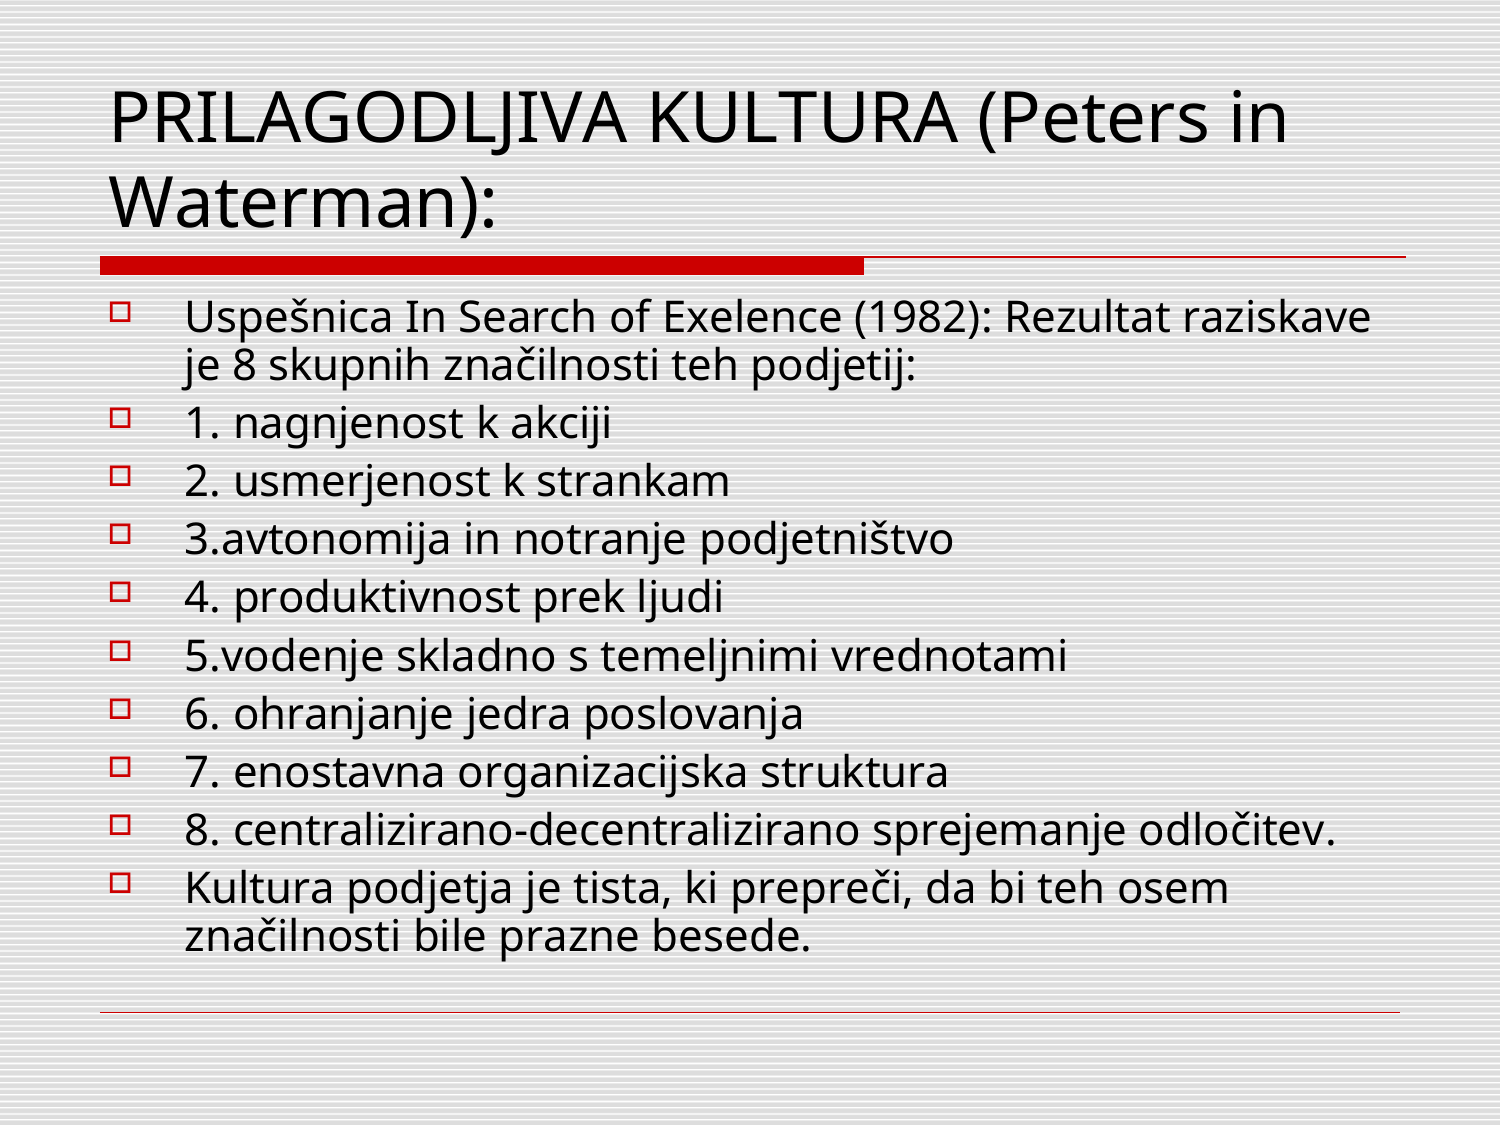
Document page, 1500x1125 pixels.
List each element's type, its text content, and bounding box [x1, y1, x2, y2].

list Uspešnica In Search of Exelence (1982): Rezultat raziskave je 8 skupnih značilnosti teh podjetij: 1. nagnjenost k akciji 2. usmerjenost k strankam 3.avtonomija in notranje podjetništvo 4. produktivnost prek ljudi 5.vodenje skladno s temeljnimi vrednotami 6. ohranjanje jedra poslovanja 7. enostavna organizacijska struktura 8. centralizirano-decentralizirano sprejemanje odločitev. Kultura podjetja je tista, ki prepreči, da bi teh osem značilnosti bile prazne besede. [92, 287, 1406, 988]
title PRILAGODLJIVA KULTURA (Peters in Waterman): [94, 49, 1407, 250]
picture [0, 0, 1500, 1125]
